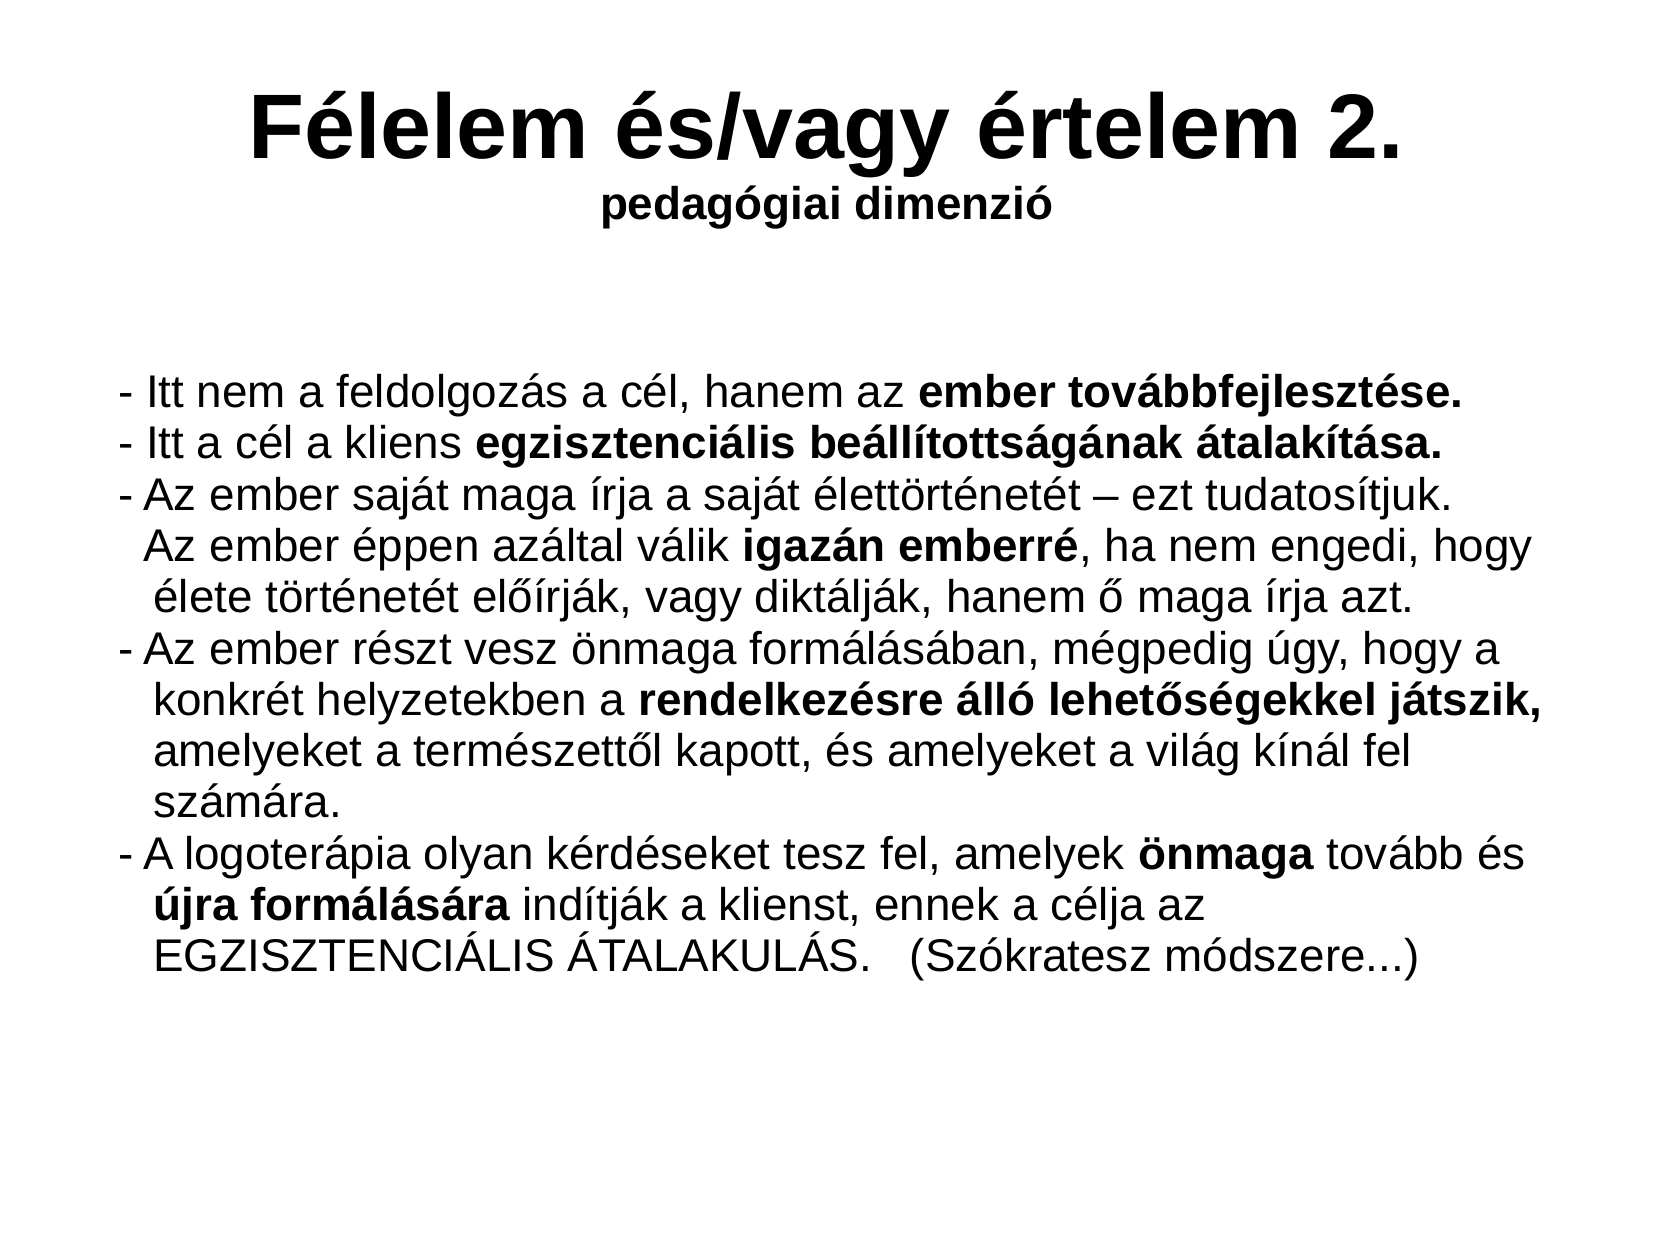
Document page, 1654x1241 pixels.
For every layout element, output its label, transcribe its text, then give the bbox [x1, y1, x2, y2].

subtitle - Itt nem a feldolgozás a cél, hanem az ember továbbfejlesztése. - Itt a cél a kliens egzisztenciális beállítottságának átalakítása. - Az ember saját maga írja a saját élettörténetét – ezt tudatosítjuk. Az ember éppen azáltal válik igazán emberré, ha nem engedi, hogy élete történetét előírják, vagy diktálják, hanem ő maga írja azt. - Az ember részt vesz önmaga formálásában, mégpedig úgy, hogy a konkrét helyzetekben a rendelkezésre álló lehetőségekkel játszik, amelyeket a természettől kapott, és amelyeket a világ kínál fel számára. - A logoterápia olyan kérdéseket tesz fel, amelyek önmaga tovább és újra formálására indítják a klienst, ennek a célja az EGZISZTENCIÁLIS ÁTALAKULÁS. (Szókratesz módszere...) [82, 297, 1571, 1102]
title Félelem és/vagy értelem 2. pedagógiai dimenzió [82, 56, 1571, 250]
